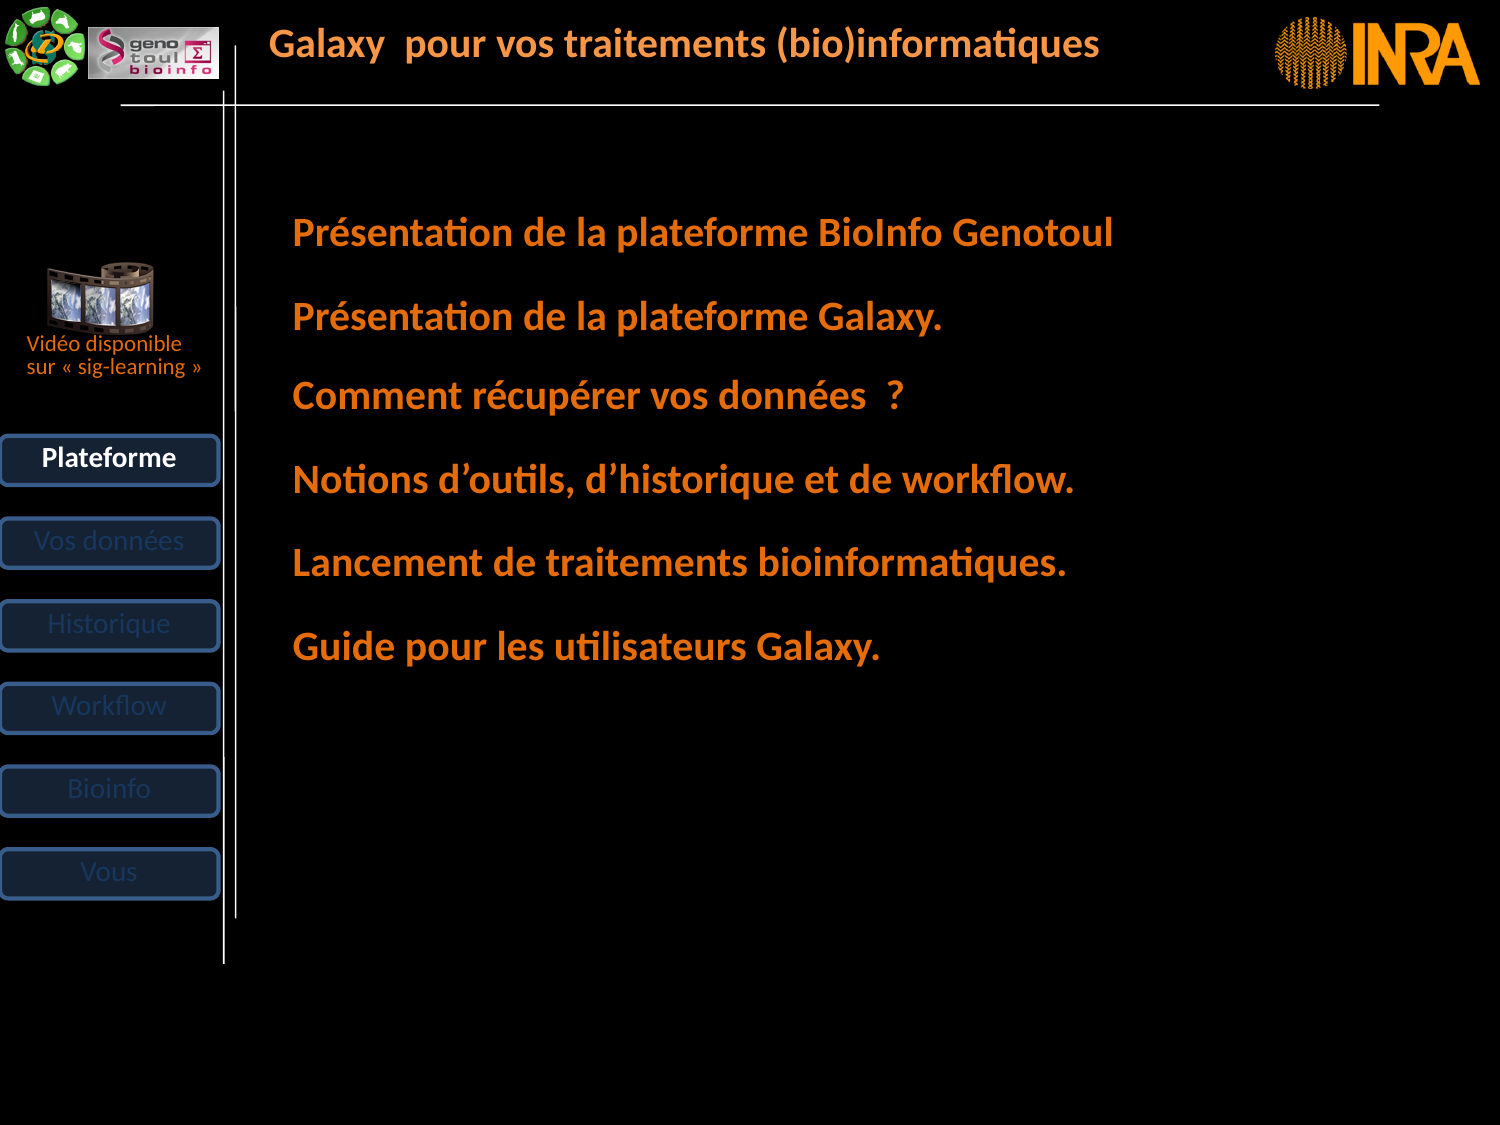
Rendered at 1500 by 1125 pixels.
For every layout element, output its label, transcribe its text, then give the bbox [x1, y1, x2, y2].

text_box Vous [0, 849, 219, 899]
text_box Bioinfo [0, 766, 219, 816]
text_box Présentation de la plateforme BioInfo Genotoul Présentation de la plateforme Galaxy. Comment récupérer vos données ? Notions d’outils, d’historique et de workflow. Lancement de traitements bioinformatiques. Guide pour les utilisateurs Galaxy. [277, 208, 1377, 922]
text_box Plateforme [0, 435, 219, 486]
text_box Historique [0, 601, 219, 651]
text_box Vos données [0, 518, 219, 568]
text_box Vidéo disponible sur « sig-learning » [11, 326, 231, 397]
picture [41, 255, 160, 326]
text_box Workflow [0, 683, 219, 734]
text_box Galaxy pour vos traitements (bio)informatiques [253, 19, 1270, 85]
